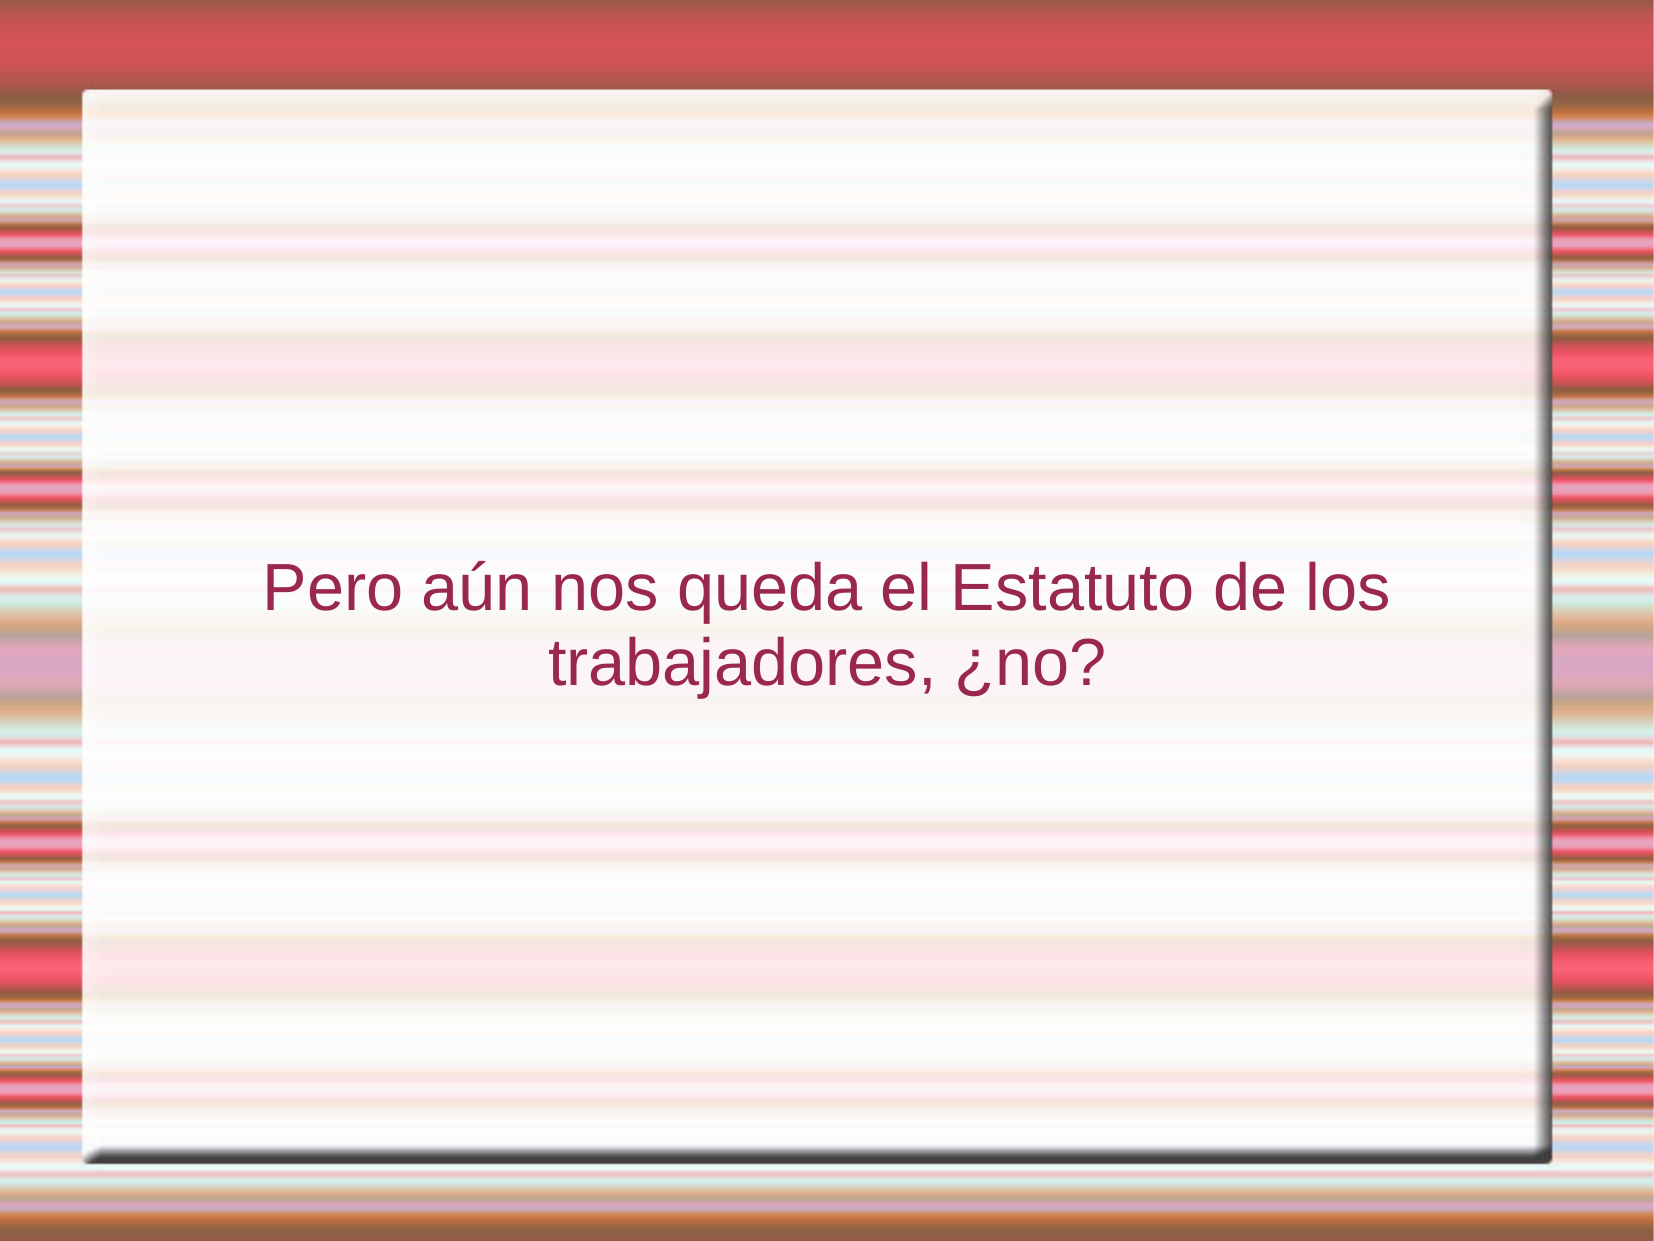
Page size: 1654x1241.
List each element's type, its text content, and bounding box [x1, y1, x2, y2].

picture [0, 0, 1654, 1241]
text_box Pero aún nos queda el Estatuto de los trabajadores, ¿no? [121, 114, 1534, 1133]
